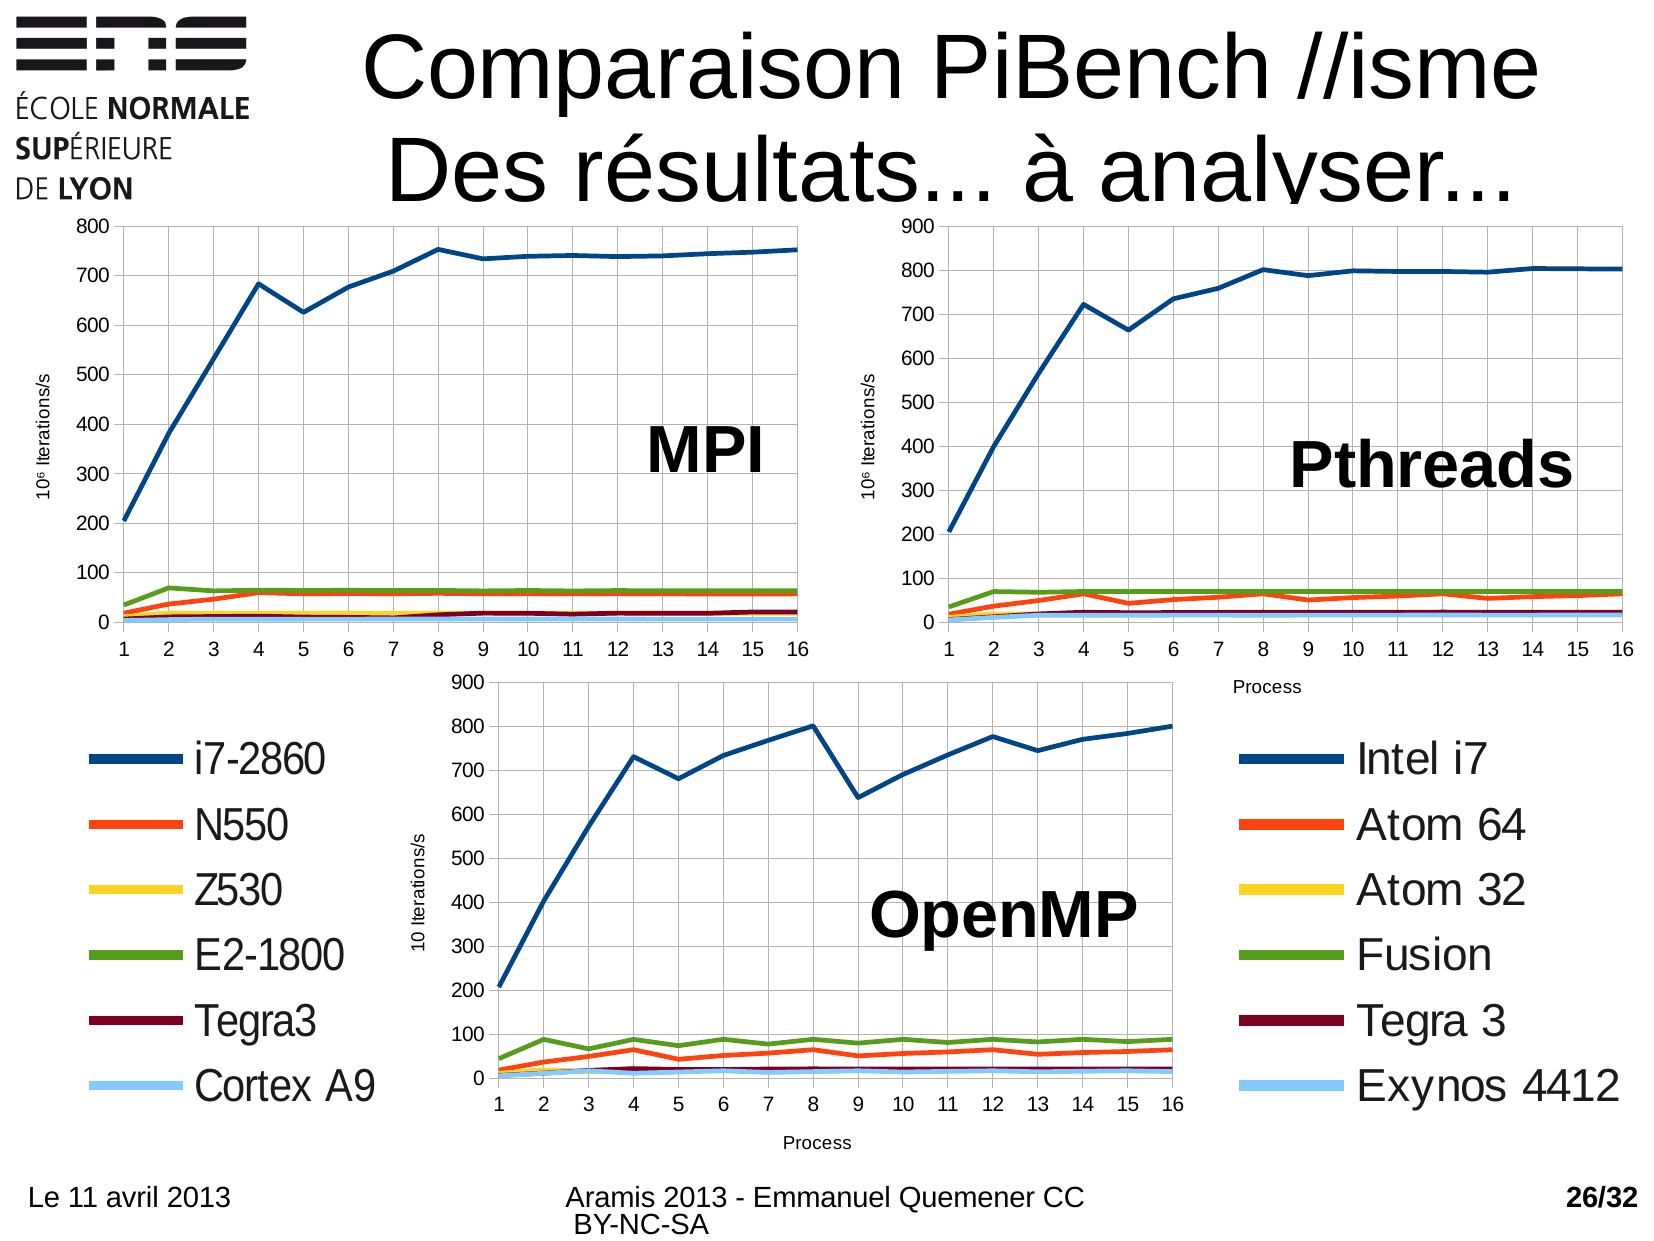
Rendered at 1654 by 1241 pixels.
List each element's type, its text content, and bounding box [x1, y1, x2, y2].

picture [75, 730, 375, 1126]
text_box OpenMP [854, 870, 1156, 960]
chart [0, 204, 1651, 1186]
text_box MPI [631, 405, 781, 496]
picture [1223, 730, 1636, 1126]
title Comparaison PiBench //isme Des résultats... à analyser... [250, 0, 1654, 237]
text_box Pthreads [1275, 420, 1591, 511]
picture [0, 0, 250, 204]
